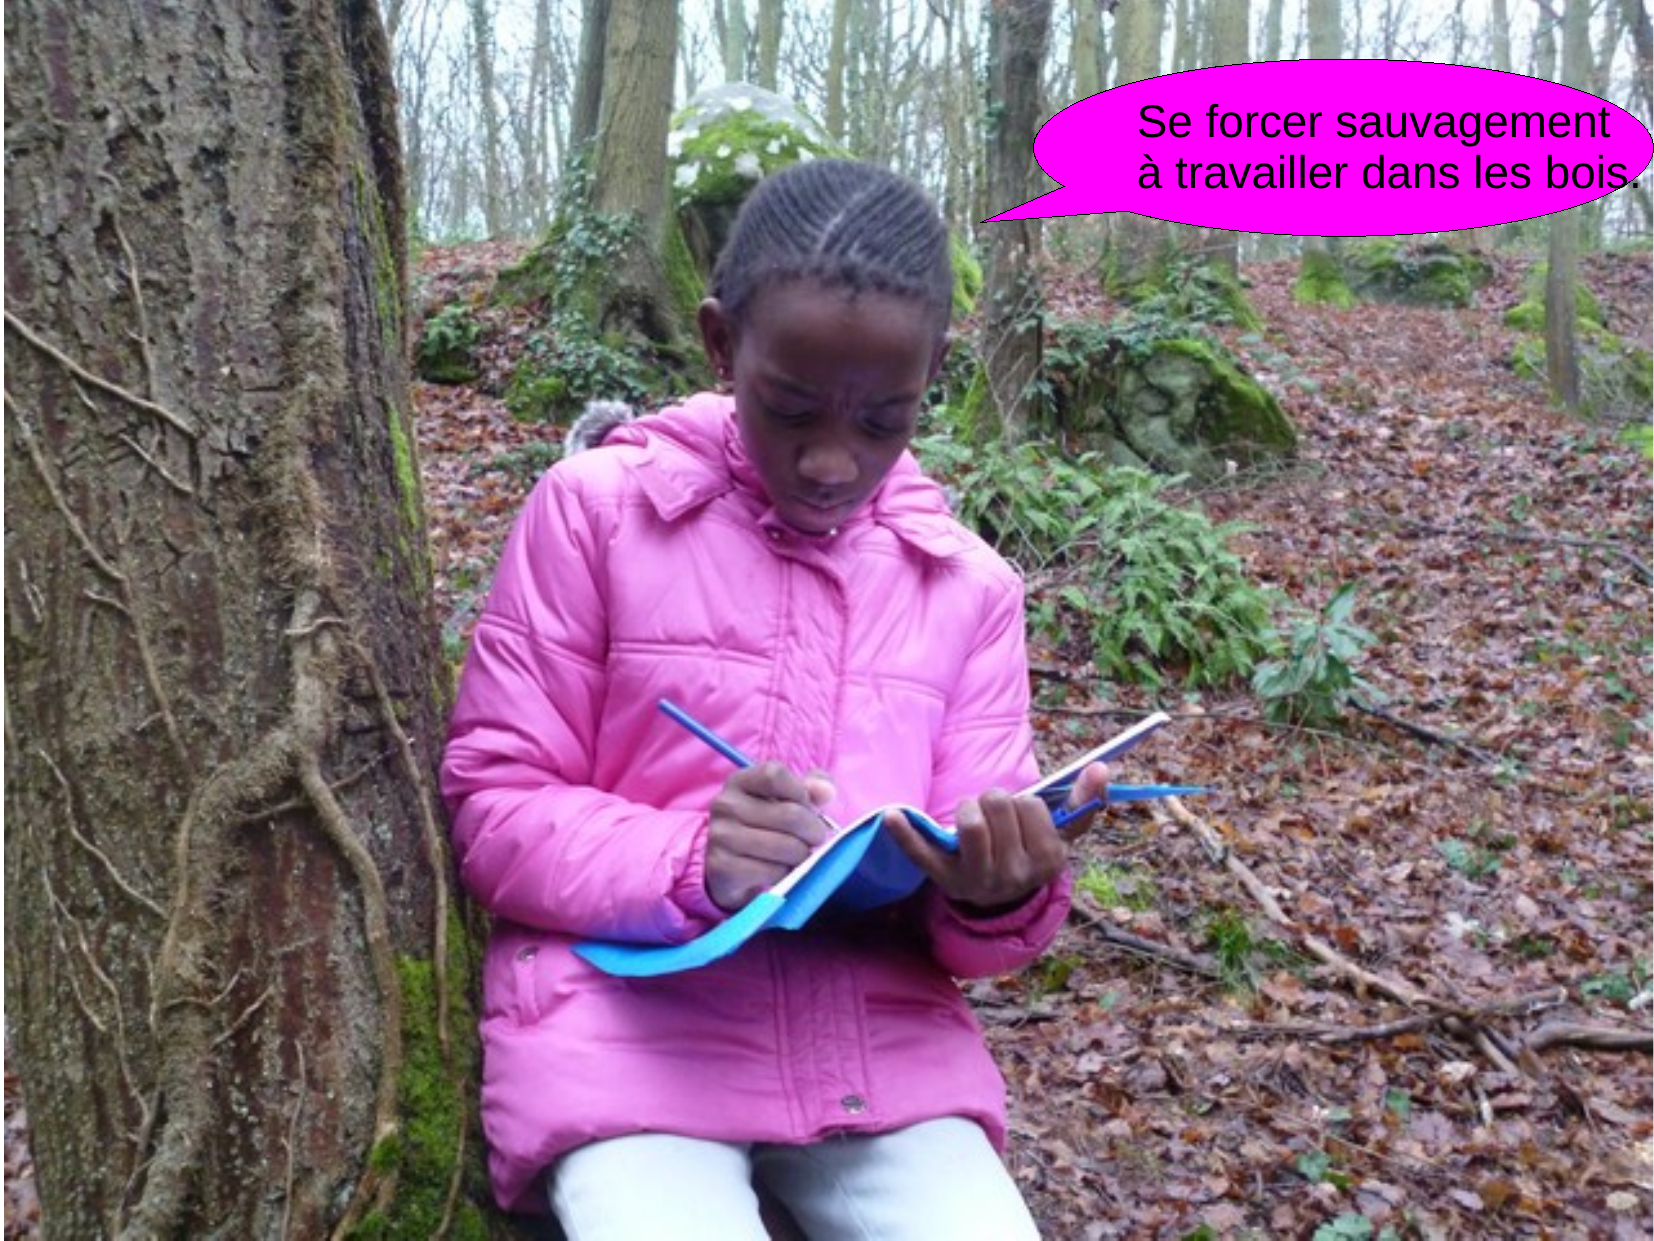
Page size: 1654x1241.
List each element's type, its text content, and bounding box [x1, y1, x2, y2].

text_box [980, 59, 1577, 237]
text_box Se forcer sauvagement à travailler dans les bois. [1122, 88, 1654, 206]
picture [4, 0, 1654, 1241]
